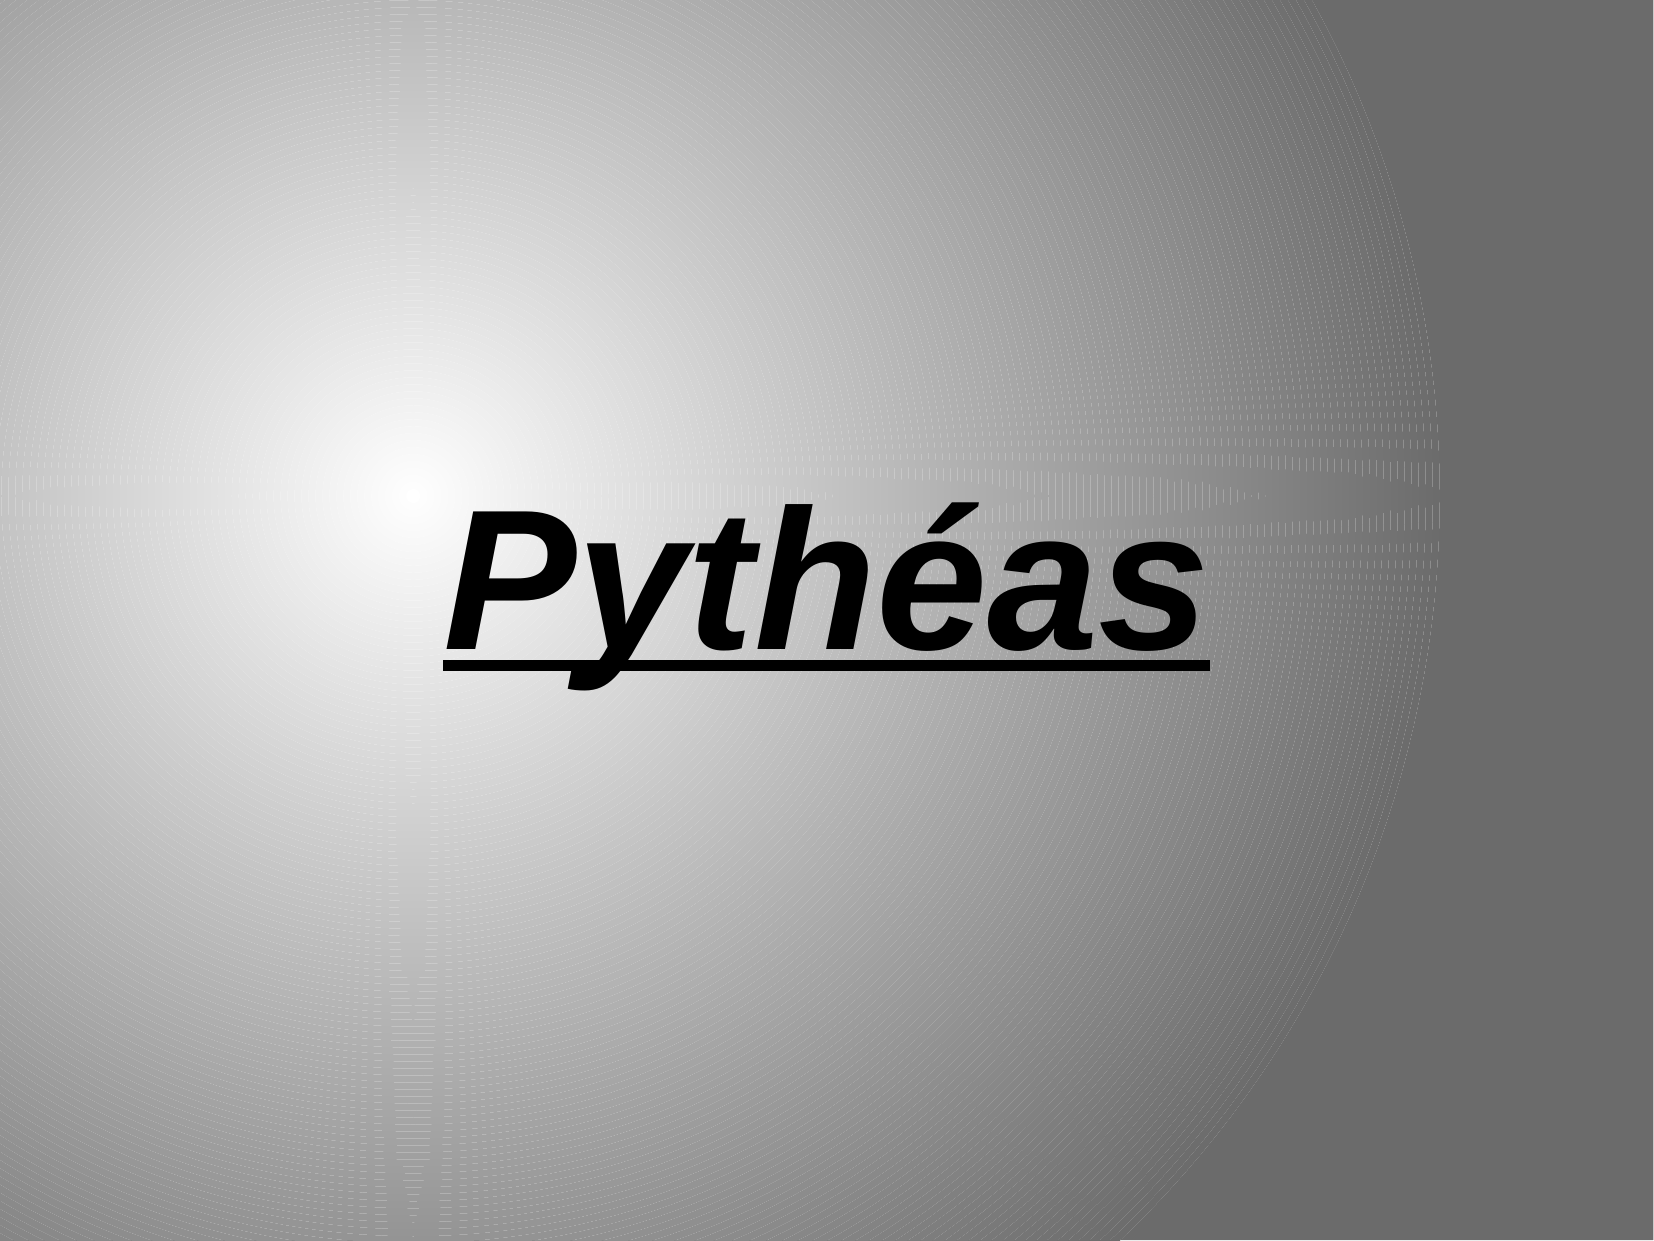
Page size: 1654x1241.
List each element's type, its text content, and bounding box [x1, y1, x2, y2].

title Pythéas [82, 49, 1571, 1111]
